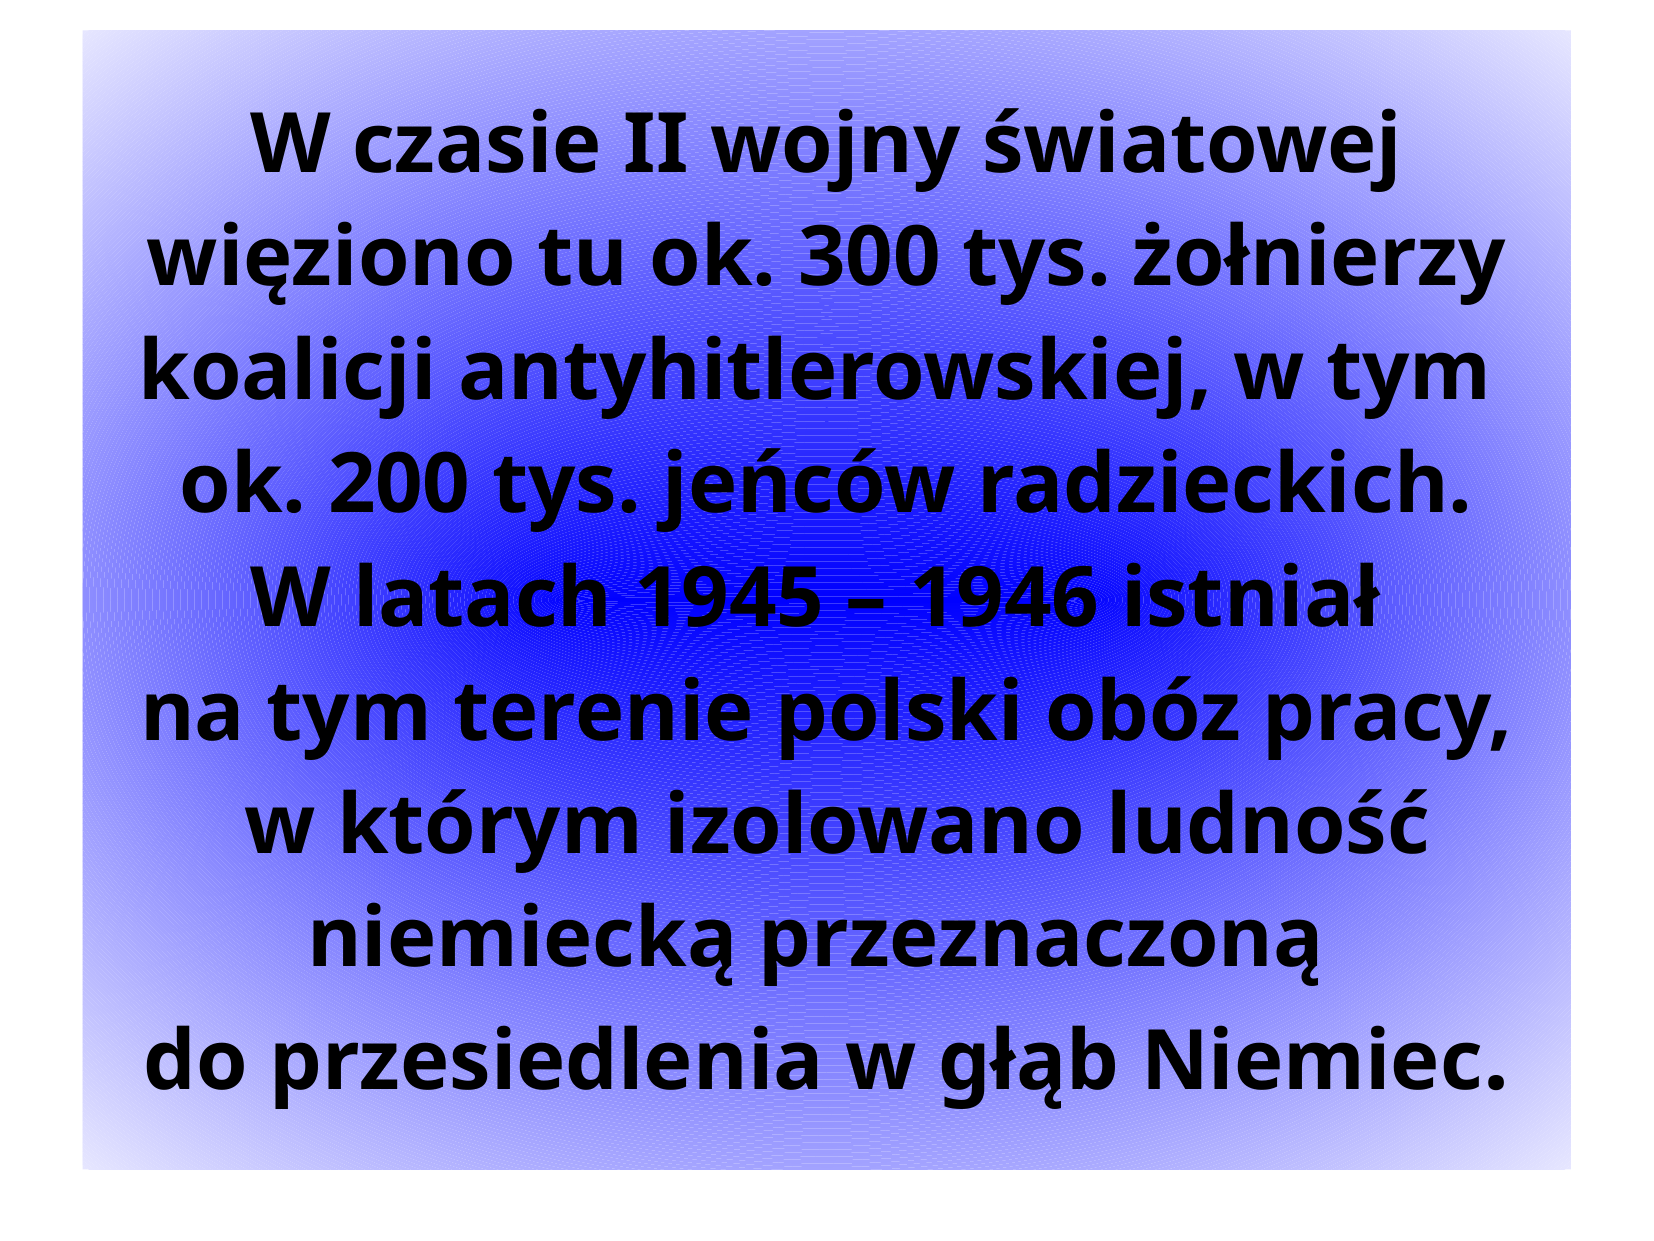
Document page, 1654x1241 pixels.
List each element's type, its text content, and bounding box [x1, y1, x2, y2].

title W czasie II wojny światowej więziono tu ok. 300 tys. żołnierzy koalicji antyhitlerowskiej, w tym ok. 200 tys. jeńców radzieckich. W latach 1945 – 1946 istniał na tym terenie polski obóz pracy, w którym izolowano ludność niemiecką przeznaczoną do przesiedlenia w głąb Niemiec. [82, 30, 1571, 1170]
